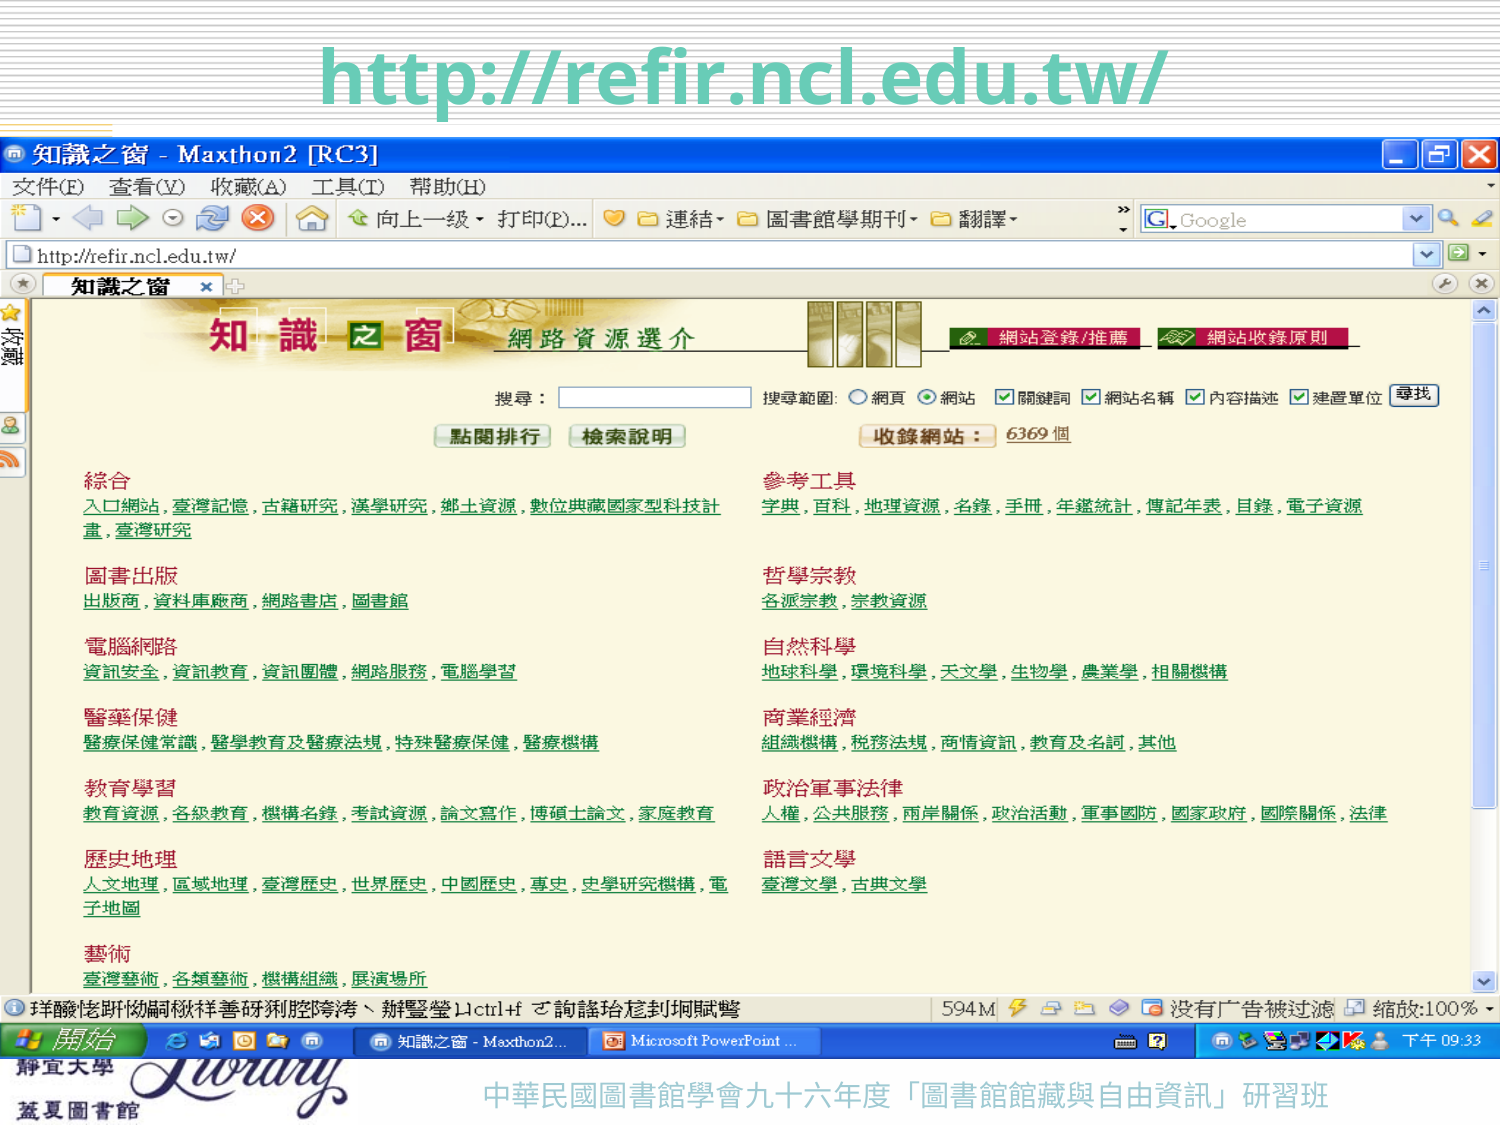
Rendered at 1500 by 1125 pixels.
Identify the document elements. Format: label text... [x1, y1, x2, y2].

title http://refir.ncl.edu.tw/ [74, 22, 1433, 128]
picture [0, 0, 1500, 1125]
